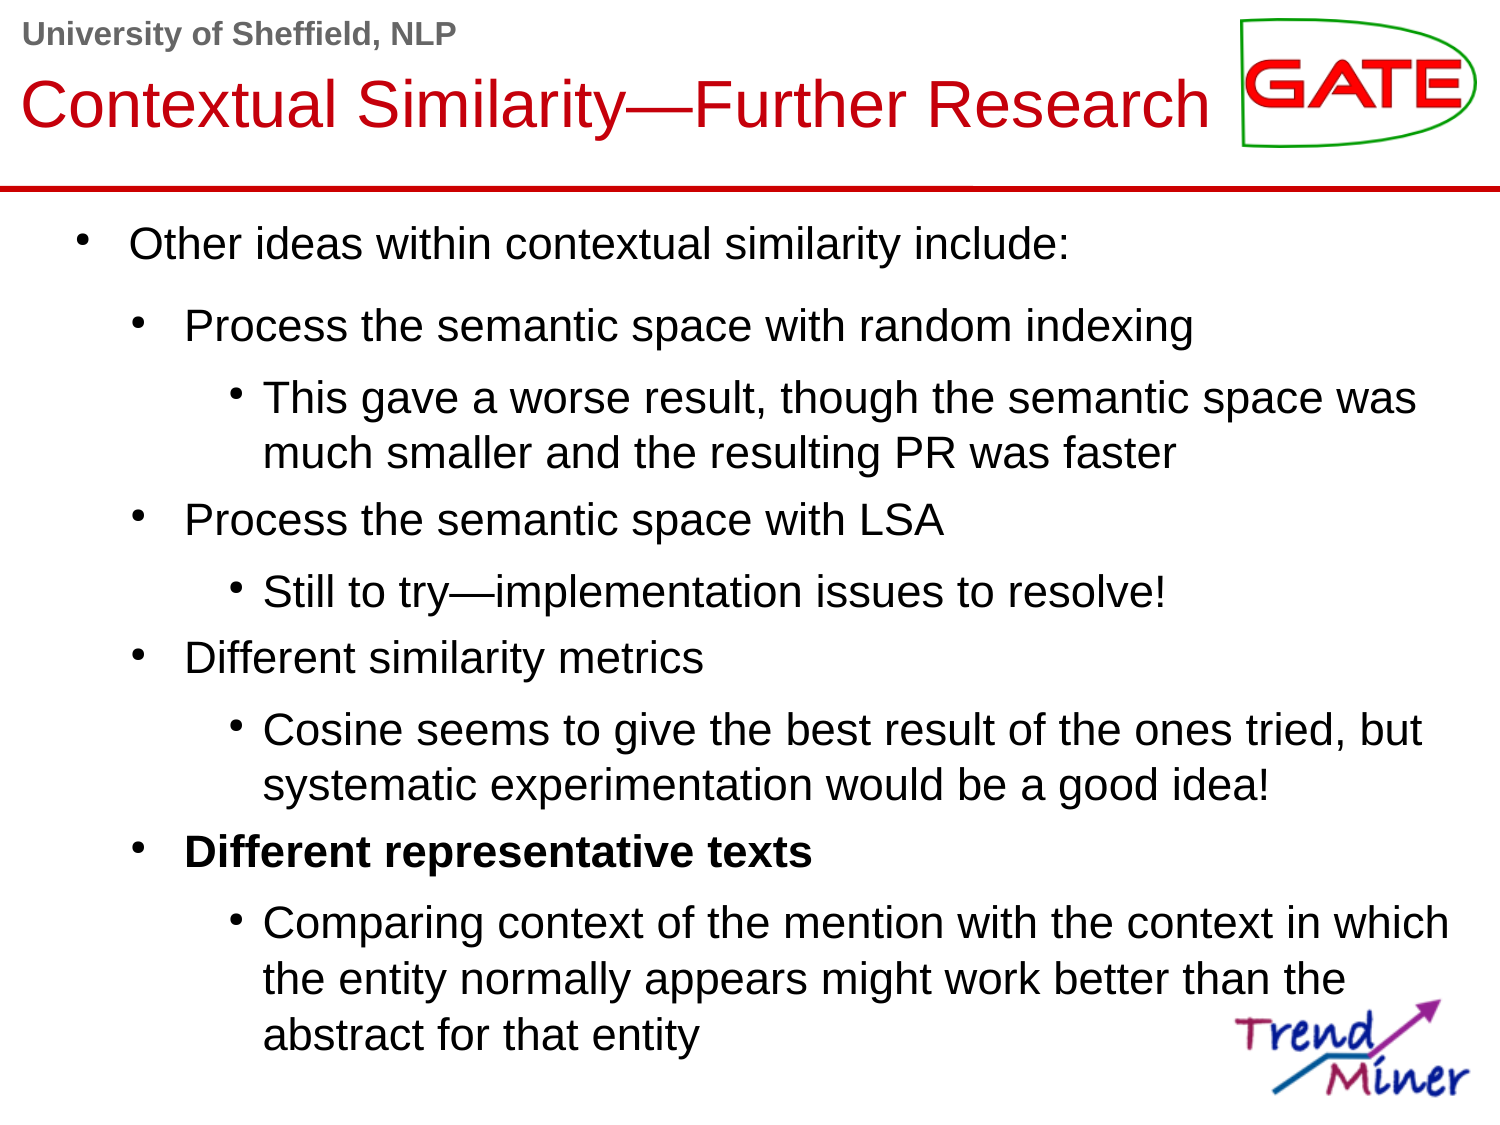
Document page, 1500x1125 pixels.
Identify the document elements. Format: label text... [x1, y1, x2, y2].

picture [1240, 18, 1477, 148]
list Other ideas within contextual similarity include: Process the semantic space with random indexing This gave a worse result, though the semantic space was much smaller and the resulting PR was faster Process the semantic space with LSA Still to try—implementation issues to resolve! Different similarity metrics Cosine seems to give the best result of the ones tried, but systematic experimentation would be a good idea! Different representative texts Comparing context of the mention with the context in which the entity normally appears might work better than the abstract for that entity [23, 212, 1477, 1063]
picture [1204, 992, 1496, 1118]
title Contextual Similarity—Further Research [20, 45, 1240, 166]
